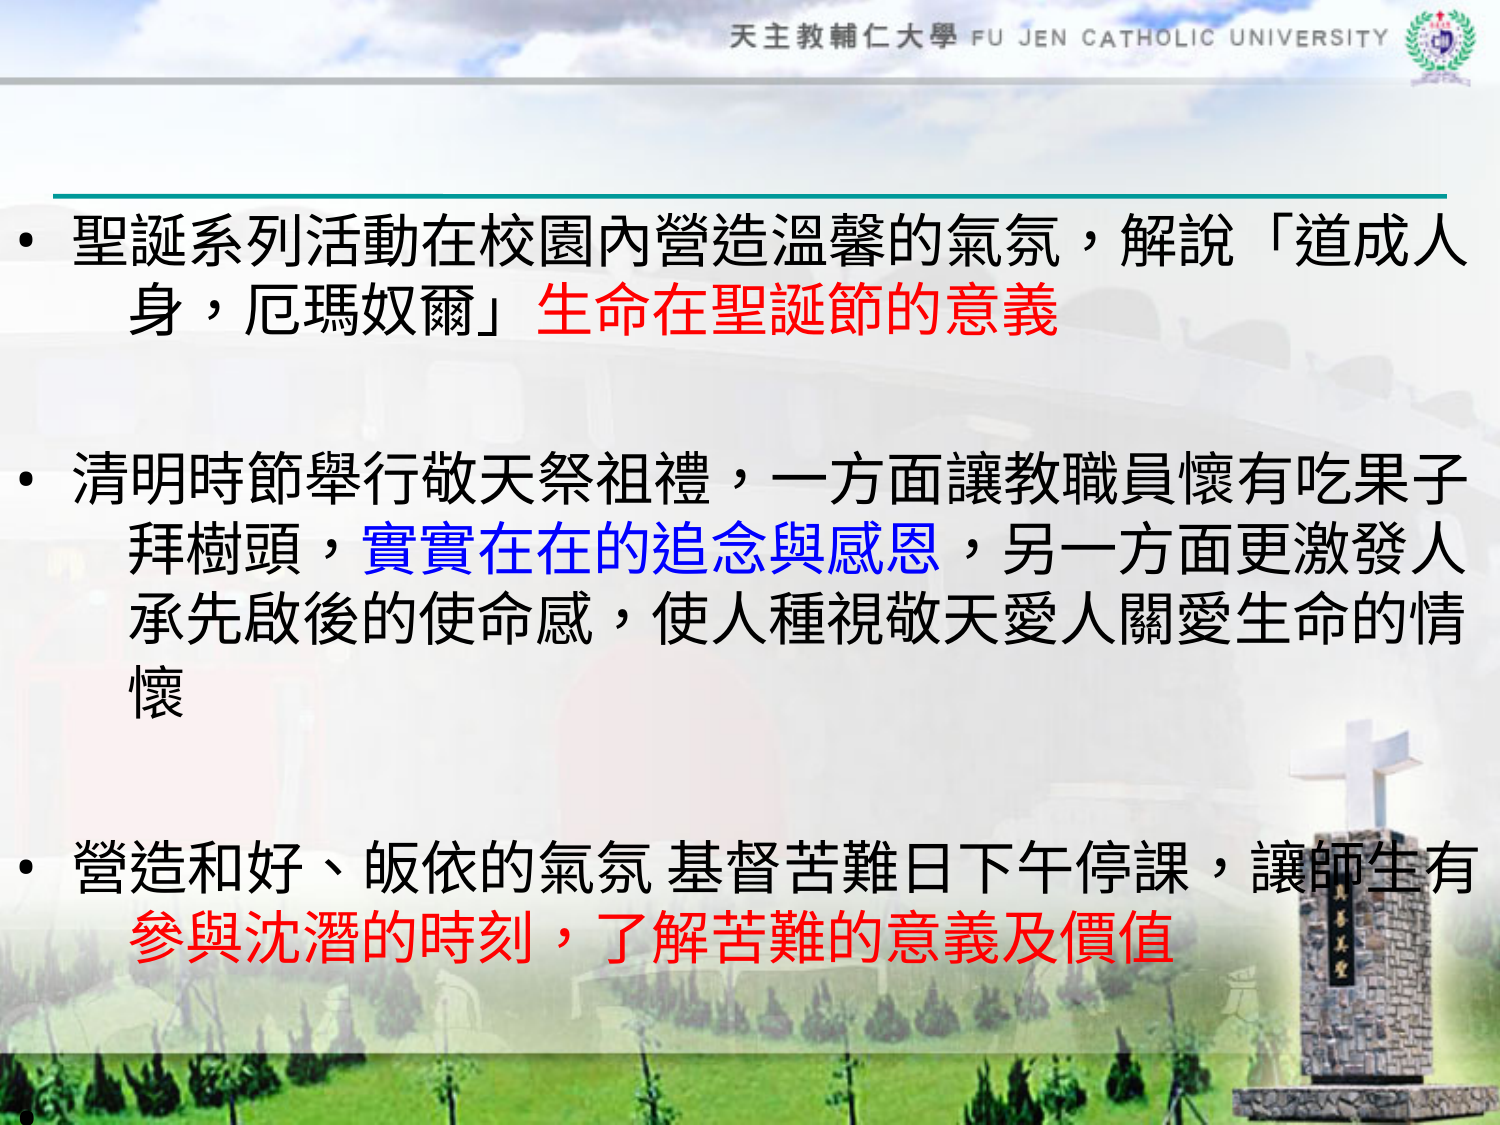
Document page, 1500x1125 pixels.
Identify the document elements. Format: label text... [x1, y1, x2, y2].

list 聖誕系列活動在校園內營造溫馨的氣氛，解說「道成人身，厄瑪奴爾」生命在聖誕節的意義 清明時節舉行敬天祭祖禮，一方面讓教職員懷有吃果子拜樹頭，實實在在的追念與感恩，另一方面更激發人承先啟後的使命感，使人種視敬天愛人關愛生命的情懷 營造和好、皈依的氣氛 基督苦難日下午停課，讓師生有參與沈潛的時刻，了解苦難的意義及價值 [0, 196, 1500, 988]
